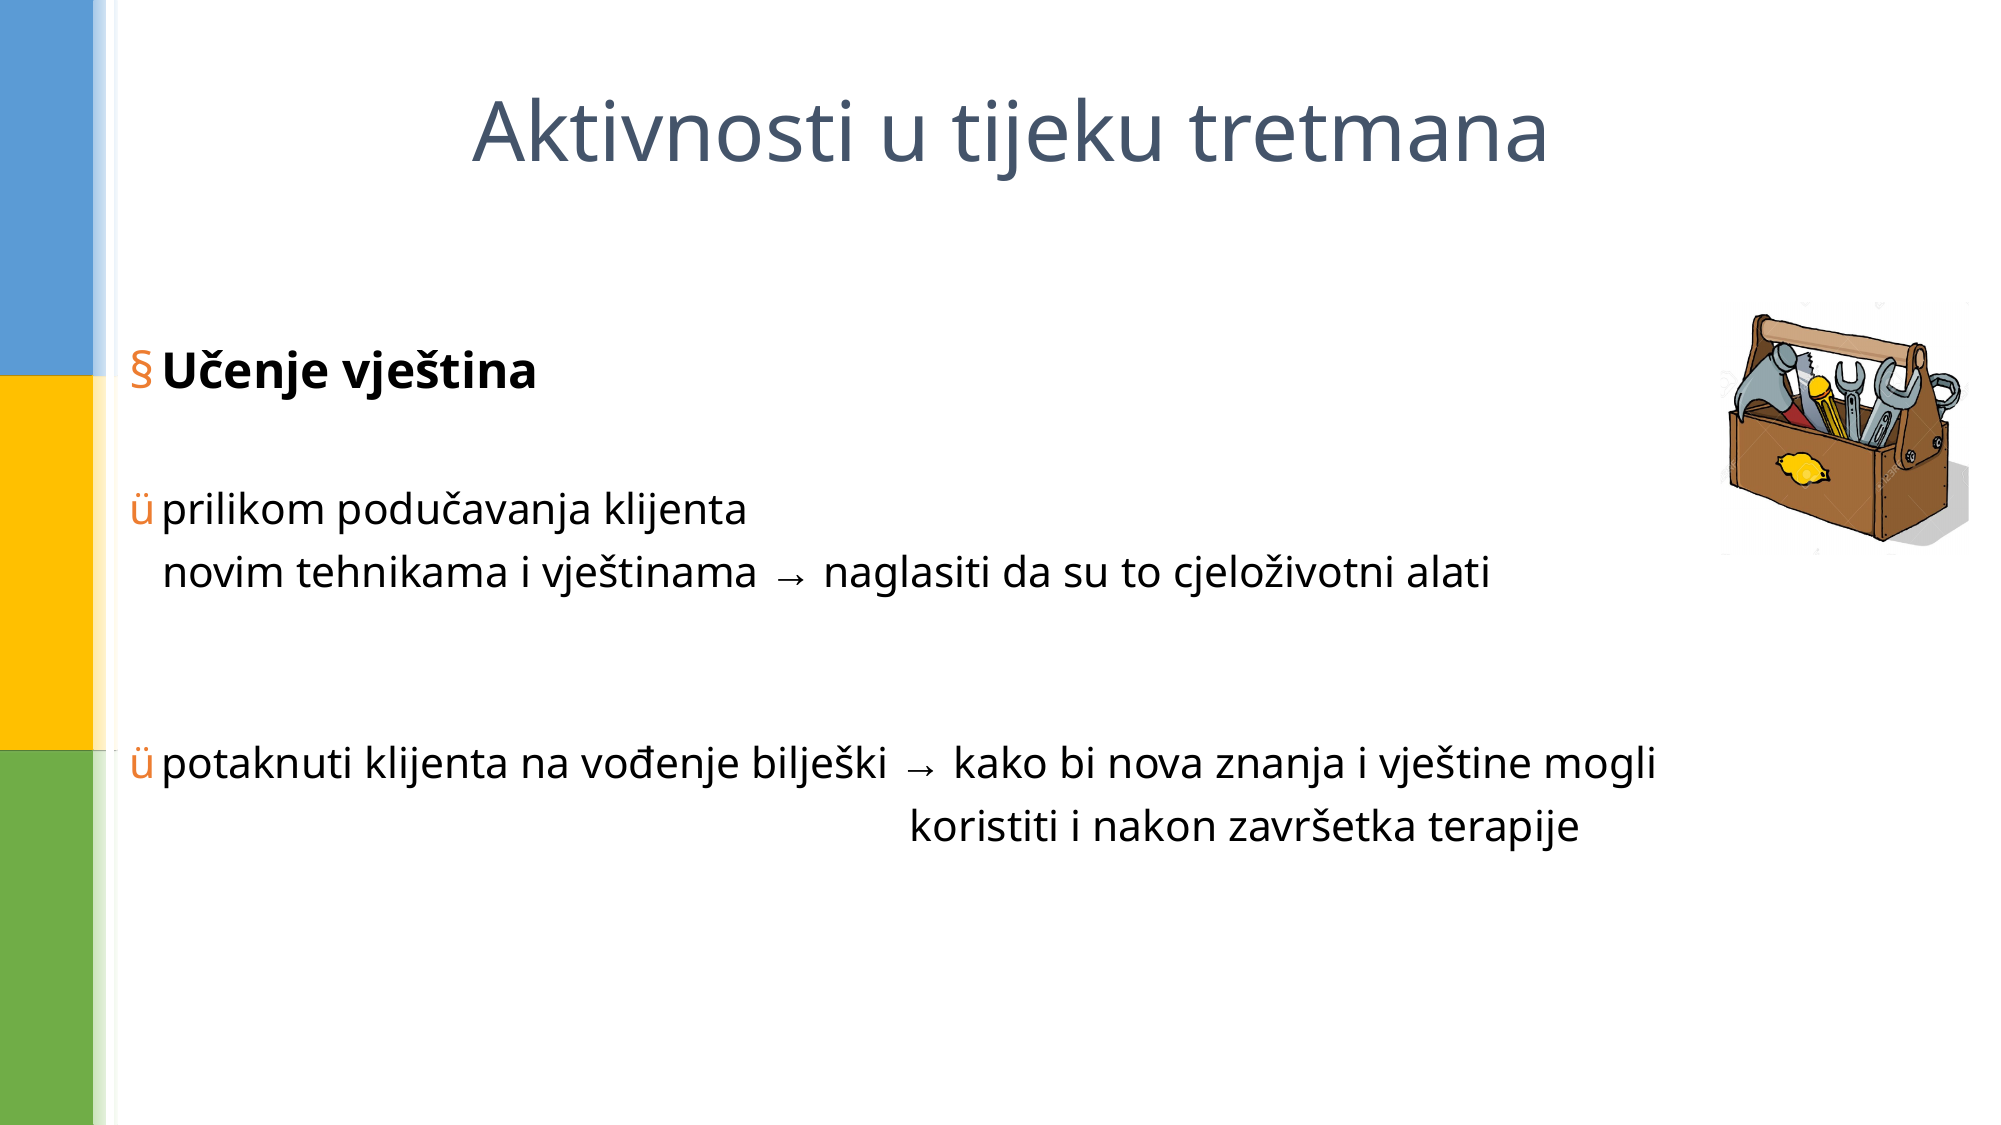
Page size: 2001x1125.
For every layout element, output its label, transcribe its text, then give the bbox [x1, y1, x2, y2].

list Učenje vještina prilikom podučavanja klijenta novim tehnikama i vještinama → naglasiti da su to cjeloživotni alati potaknuti klijenta na vođenje bilješki → kako bi nova znanja i vještine mogli koristiti i nakon završetka terapije [114, 338, 2000, 1052]
title Aktivnosti u tijeku tretmana [149, 19, 1875, 237]
picture [1720, 302, 1969, 555]
